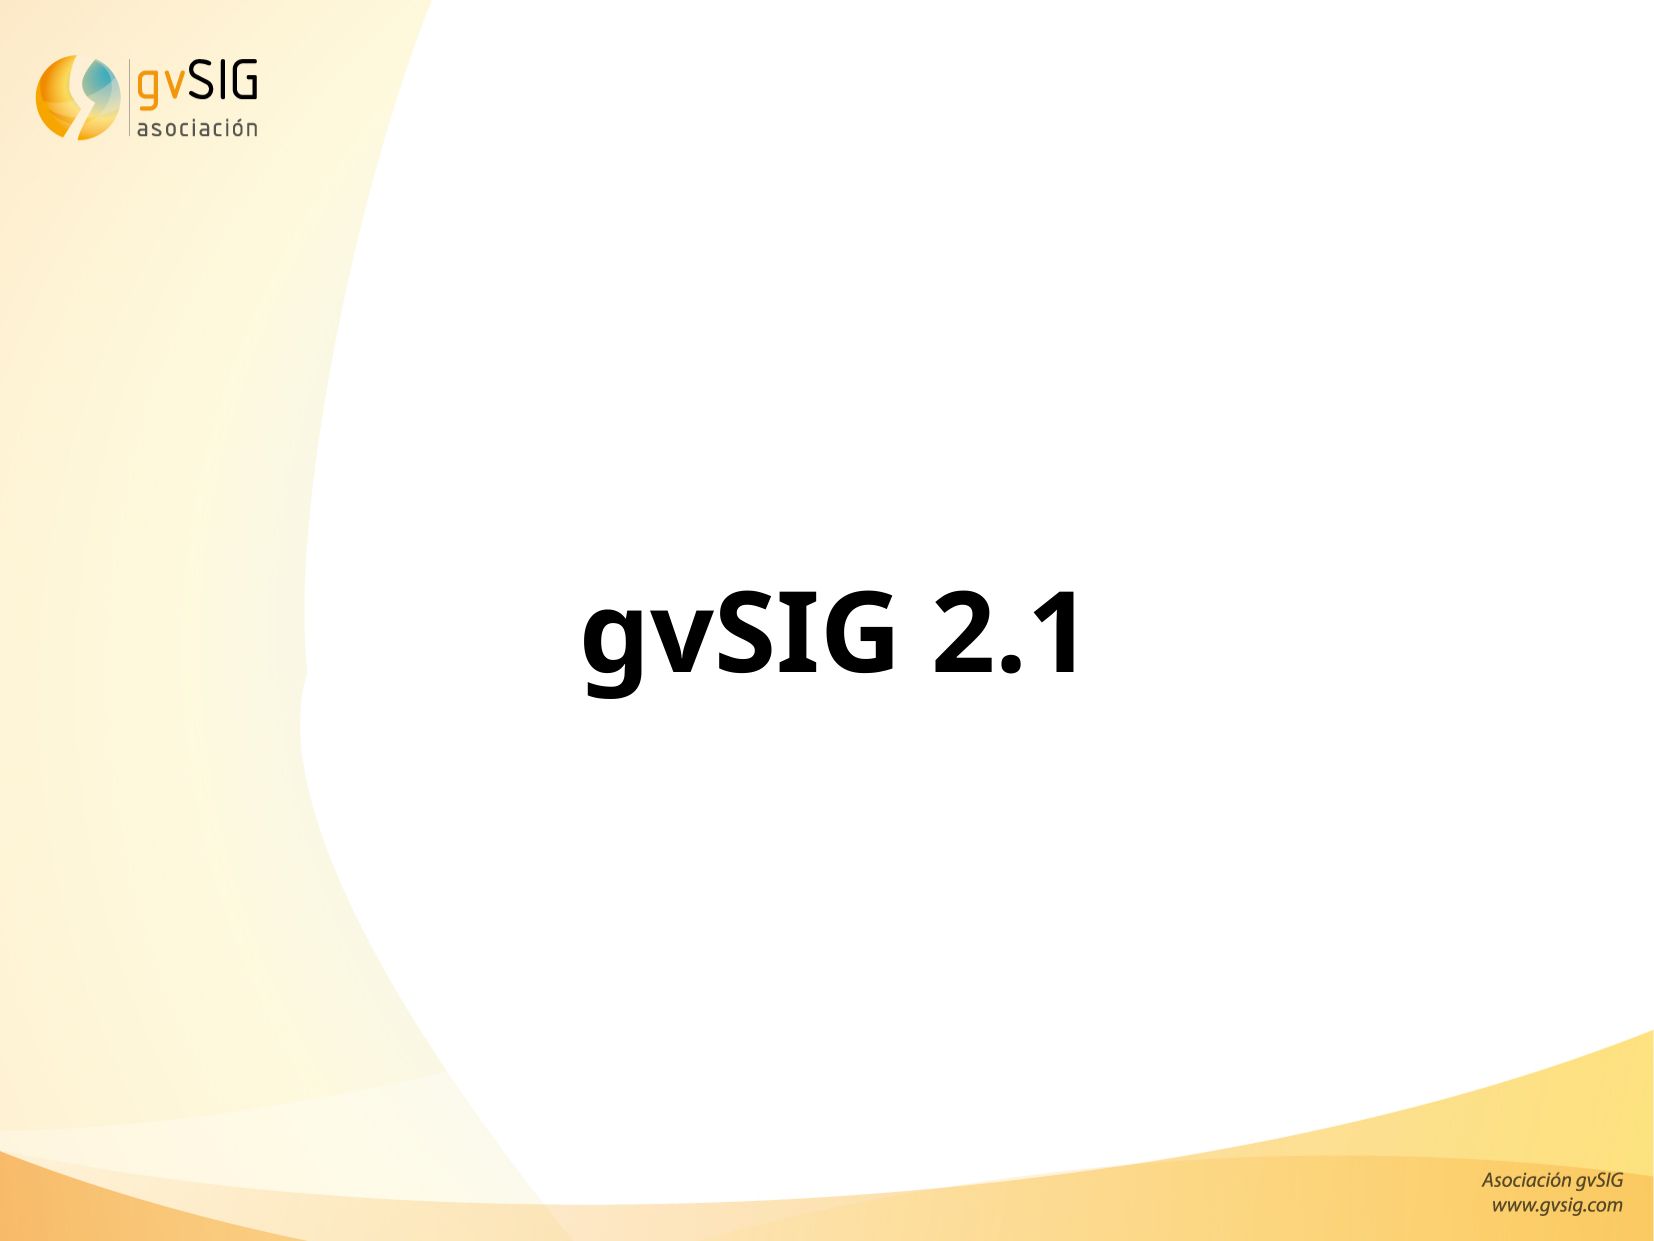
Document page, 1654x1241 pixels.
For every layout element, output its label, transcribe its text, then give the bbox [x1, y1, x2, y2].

title gvSIG 2.1 [377, 499, 1294, 759]
picture [0, 0, 1654, 1241]
